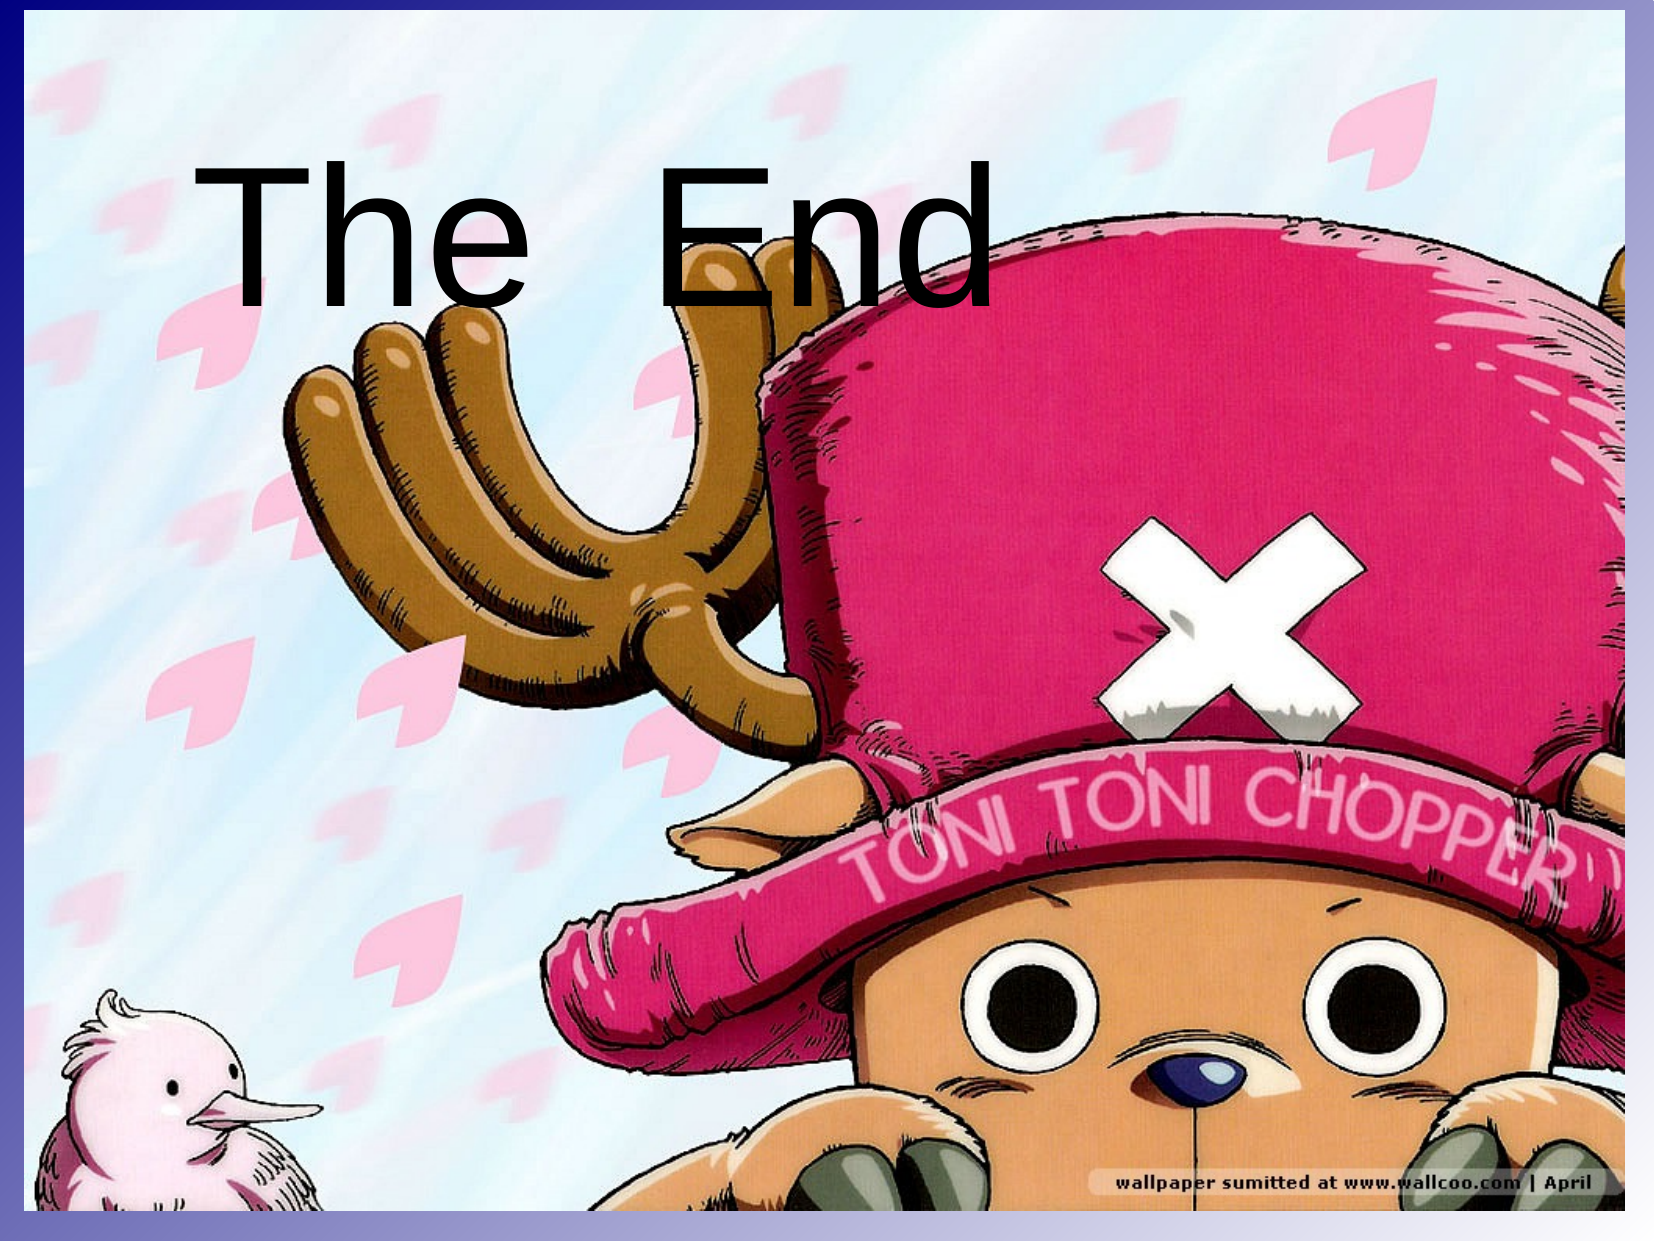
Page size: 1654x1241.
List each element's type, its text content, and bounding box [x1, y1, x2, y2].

picture [24, 10, 1625, 1211]
text_box The End [177, 118, 1477, 680]
